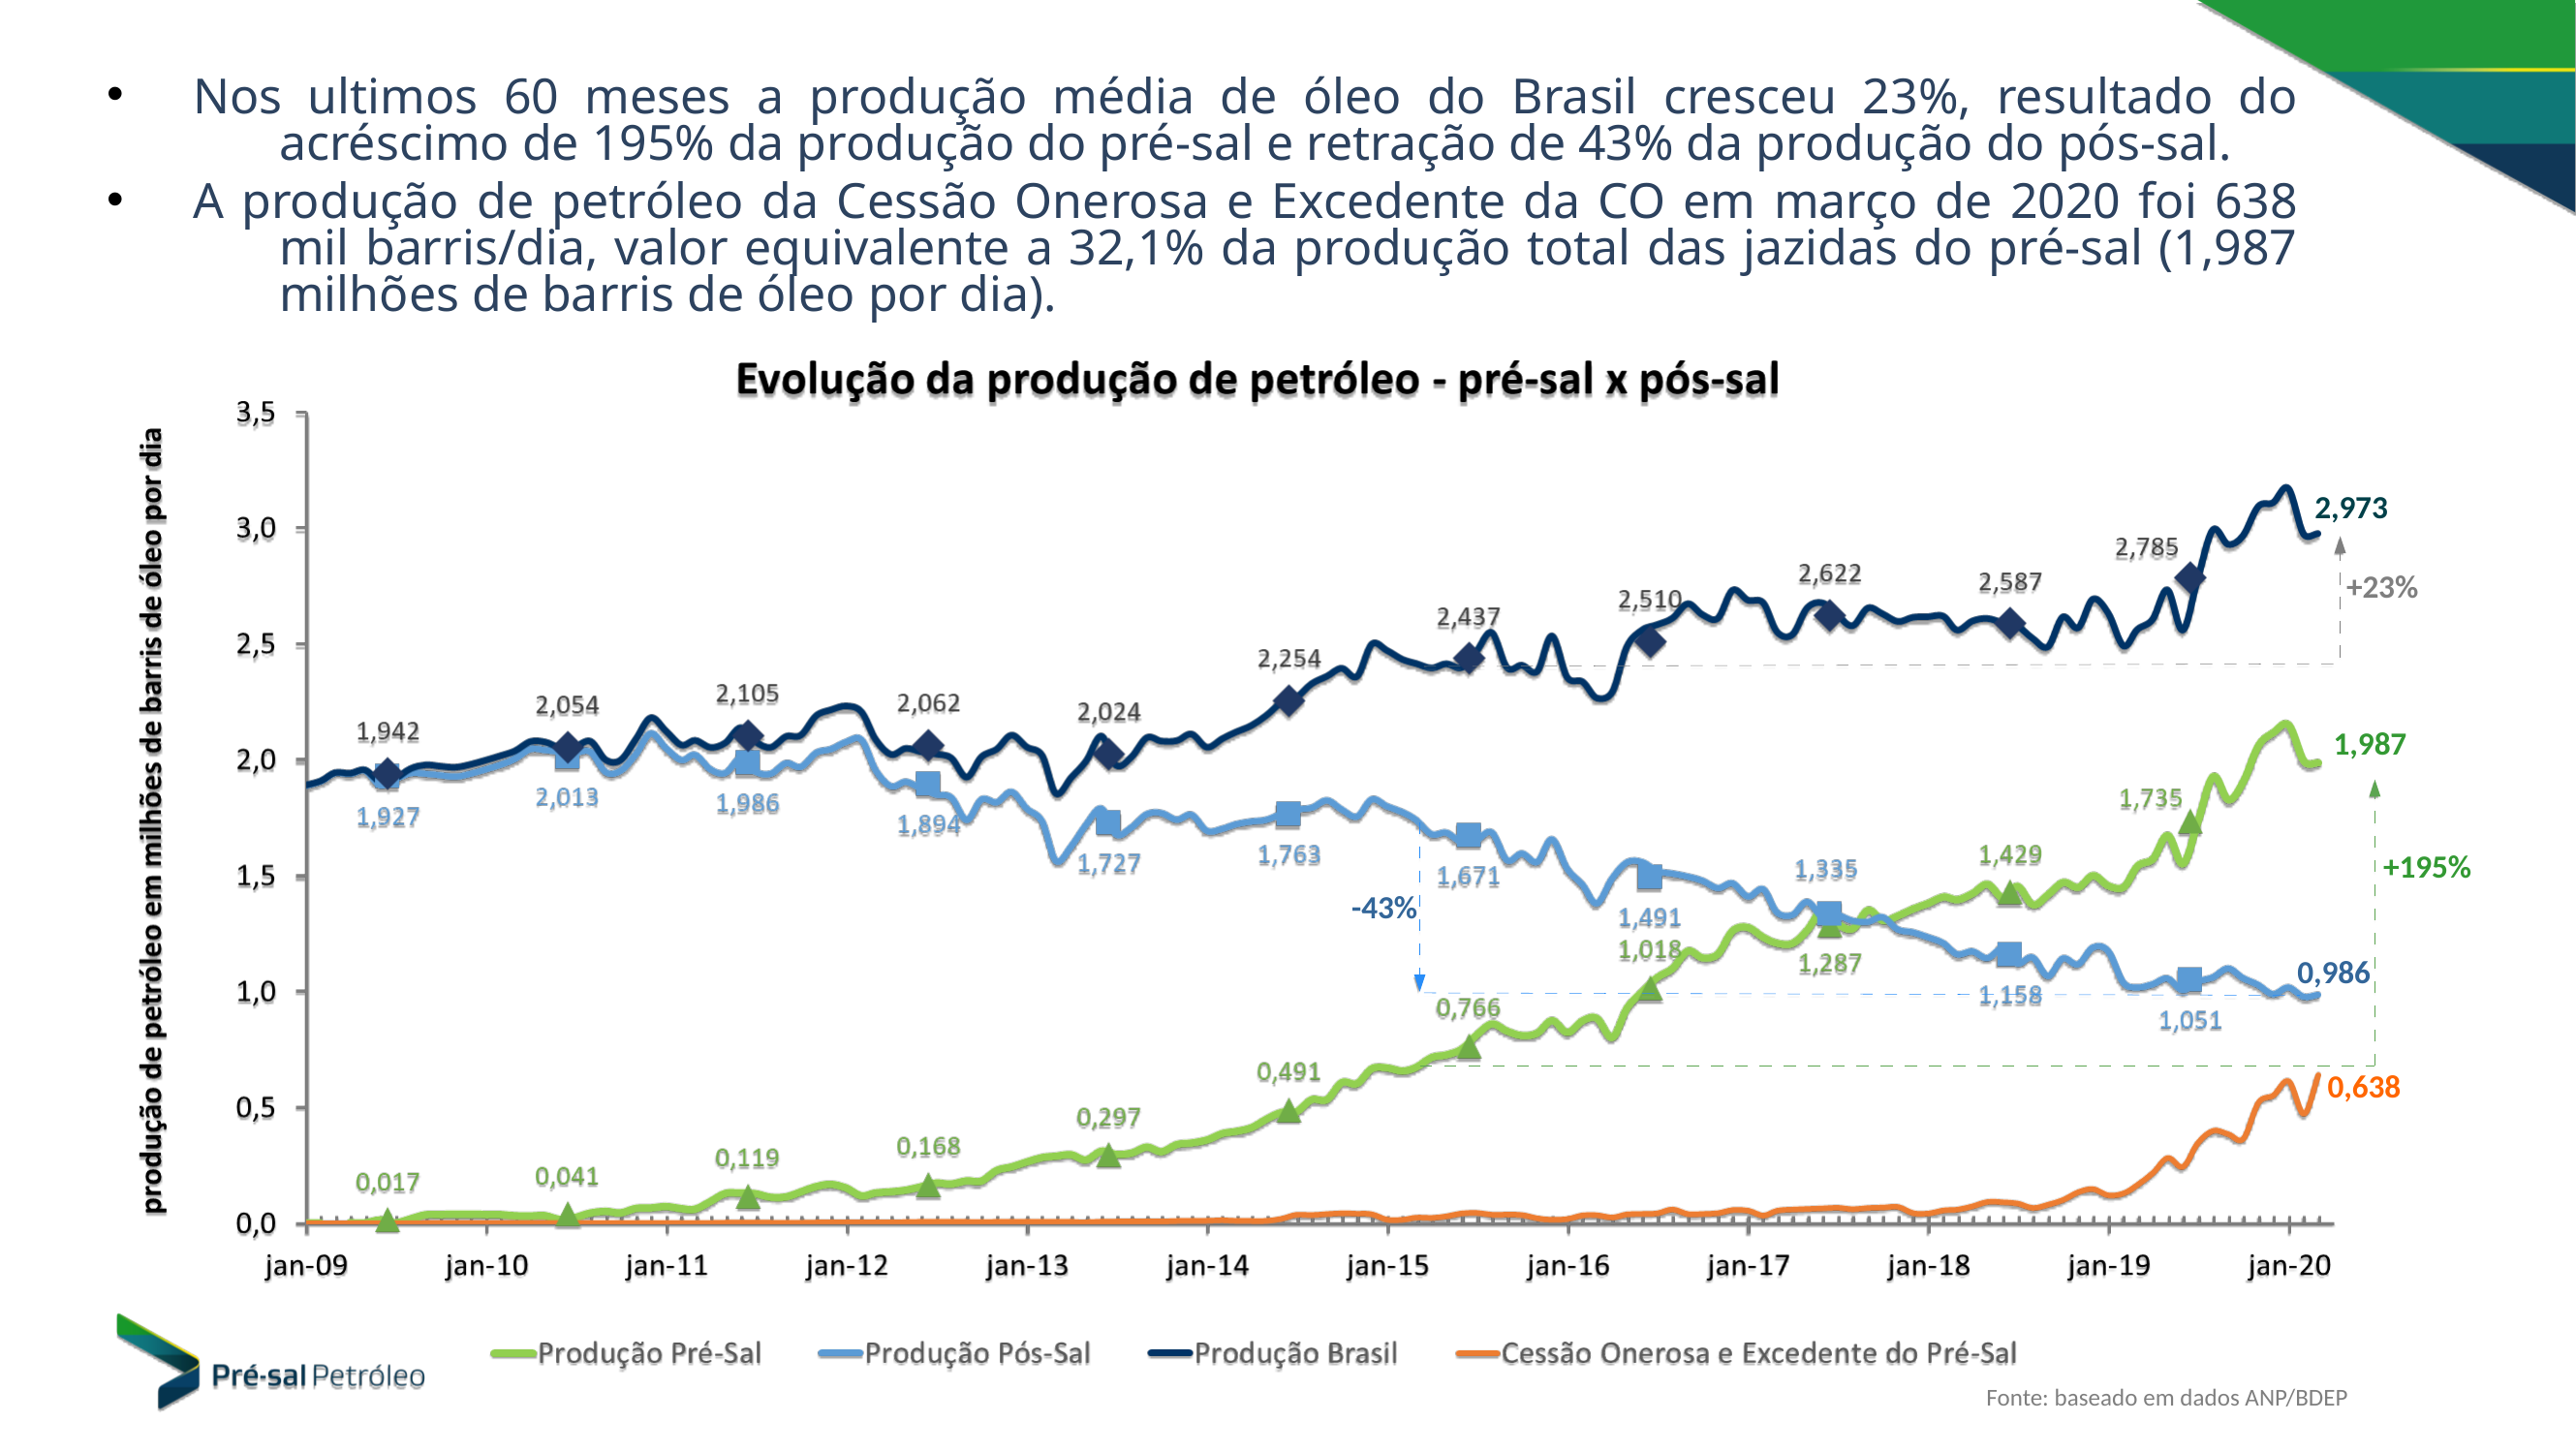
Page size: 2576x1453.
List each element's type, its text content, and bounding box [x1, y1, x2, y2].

text_box +23% [2332, 559, 2436, 613]
picture [105, 307, 2402, 1391]
text_box 2,973 [2300, 479, 2405, 533]
text_box 0,638 [2312, 1058, 2418, 1113]
text_box 0,986 [2279, 943, 2389, 999]
text_box 1,987 [2318, 716, 2424, 770]
text_box Nos ultimos 60 meses a produção média de óleo do Brasil cresceu 23%, resultado do acréscimo de 195% da produção do pré-sal e retração de 43% da produção do pós-sal. A produção de petróleo da Cessão Onerosa e Excedente da CO em março de 2020 foi 638 mil barris/dia, valor equivalente a 32,1% da produção total das jazidas do pré-sal (1,987 milhões de barris de óleo por dia). [92, 69, 2313, 308]
text_box +195% [2369, 838, 2486, 891]
text_box -43% [1337, 879, 1454, 934]
text_box Fonte: baseado em dados ANP/BDEP [1971, 1374, 2381, 1419]
